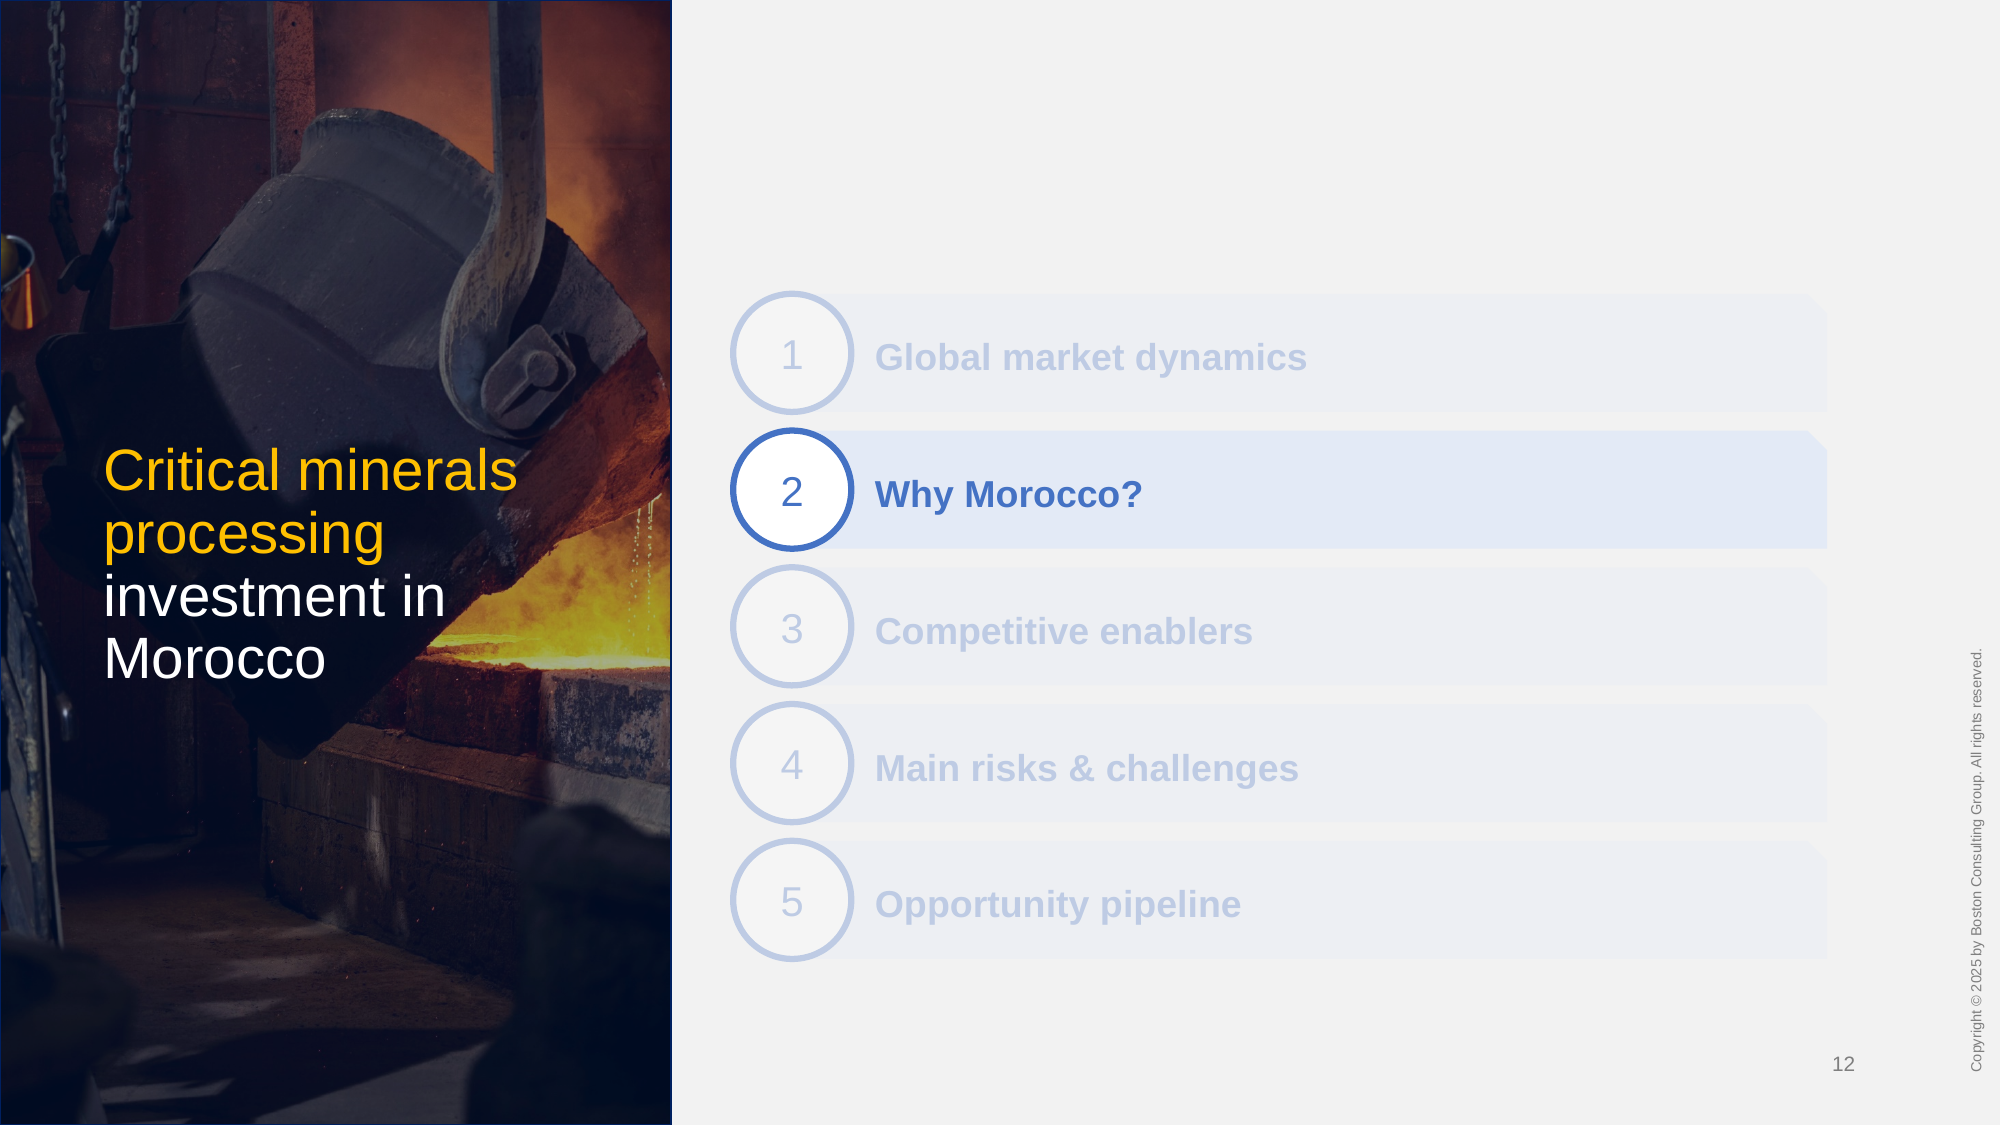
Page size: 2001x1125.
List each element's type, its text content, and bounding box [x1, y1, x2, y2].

title Critical minerals processing investment in Morocco [103, 439, 617, 686]
text_box 2 [733, 430, 852, 549]
text_box Why Morocco? [802, 430, 1828, 549]
text_box [695, 285, 1897, 972]
text_box [0, 0, 671, 1125]
